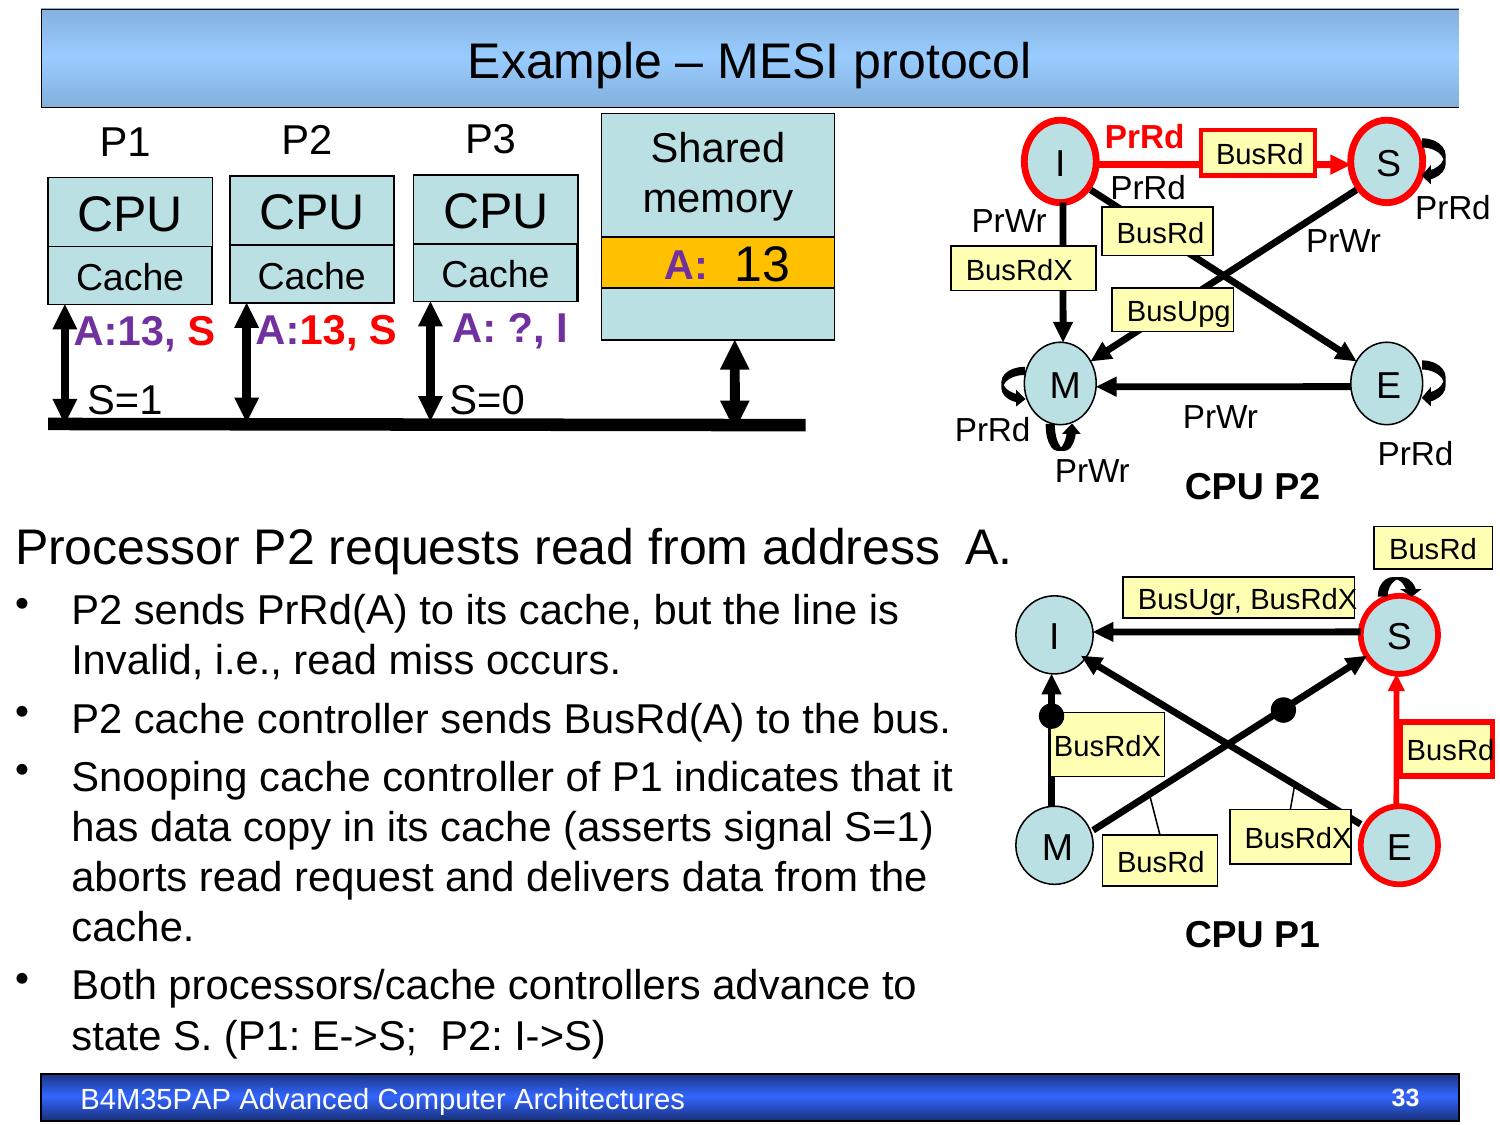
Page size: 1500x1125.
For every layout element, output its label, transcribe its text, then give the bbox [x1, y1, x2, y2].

text_box BusRd [1244, 129, 1315, 176]
text_box [1271, 698, 1296, 723]
text_box S [1350, 120, 1423, 203]
text_box BusRd [1101, 214, 1213, 256]
text_box PrRd [933, 400, 1046, 456]
text_box BusRd [1400, 722, 1493, 777]
text_box PrRd [1054, 108, 1244, 163]
text_box M [1015, 806, 1094, 885]
text_box A:13, S [58, 296, 230, 362]
text_box PrWr [1291, 211, 1423, 312]
text_box [1422, 361, 1445, 405]
text_box CPU [229, 176, 395, 295]
text_box CPU [413, 174, 578, 243]
text_box A: [638, 230, 724, 296]
text_box PrWr [1151, 387, 1290, 488]
text_box A:13, S [240, 295, 412, 361]
text_box Cache [48, 246, 212, 305]
text_box BusRdX [1050, 712, 1165, 777]
text_box E [1350, 342, 1423, 424]
text_box [1378, 577, 1420, 596]
text_box PrRd [1359, 424, 1472, 480]
text_box Shared memory [601, 289, 835, 340]
text_box [1002, 367, 1025, 400]
title Example – MESI protocol [41, 8, 1459, 108]
text_box BusRd [1373, 526, 1493, 570]
text_box I [1024, 120, 1058, 191]
text_box S [1360, 595, 1439, 674]
text_box BusRd [1102, 834, 1218, 886]
text_box PrRd [1058, 159, 1248, 214]
text_box Cache [413, 243, 578, 302]
text_box [1039, 704, 1064, 729]
text_box [1422, 139, 1445, 178]
text_box BusUpg [1112, 287, 1234, 332]
text_box PrWr [956, 191, 1062, 247]
text_box I [1015, 595, 1094, 674]
text_box BusRdX [950, 246, 1097, 291]
text_box 13 [705, 223, 805, 299]
text_box P2 [265, 108, 349, 171]
text_box Shared memory [601, 113, 835, 237]
text_box PrRd [1400, 178, 1500, 234]
text_box [805, 237, 835, 289]
text_box [1046, 424, 1079, 451]
text_box P1 [83, 108, 167, 172]
text_box [601, 237, 638, 289]
text_box E [1360, 806, 1439, 885]
text_box M [1024, 342, 1097, 425]
text_box CPU [48, 177, 213, 296]
text_box Processor P2 requests read from address A. P2 sends PrRd(A) to its cache, but the line is Invalid, i.e., read miss occurs. P2 cache controller sends BusRd(A) to the bus. Snooping cache controller of P1 indicates that it has data copy in its cache (asserts signal S=1) aborts read request and delivers data from the cache. Both processors/cache controllers advance to state S. (P1: E->S; P2: I->S) [0, 507, 1030, 999]
text_box S=1 [72, 365, 178, 431]
text_box CPU P2 [1170, 457, 1355, 515]
text_box S=0 [434, 365, 540, 431]
text_box BusRdX [1229, 809, 1351, 864]
text_box P3 [449, 108, 532, 170]
text_box Cache [229, 245, 394, 303]
text_box BusUgr, BusRdX [1123, 577, 1355, 618]
text_box CPU P1 [1170, 906, 1355, 964]
text_box PrWr [950, 441, 1234, 542]
text_box A: ?, I [437, 293, 583, 359]
